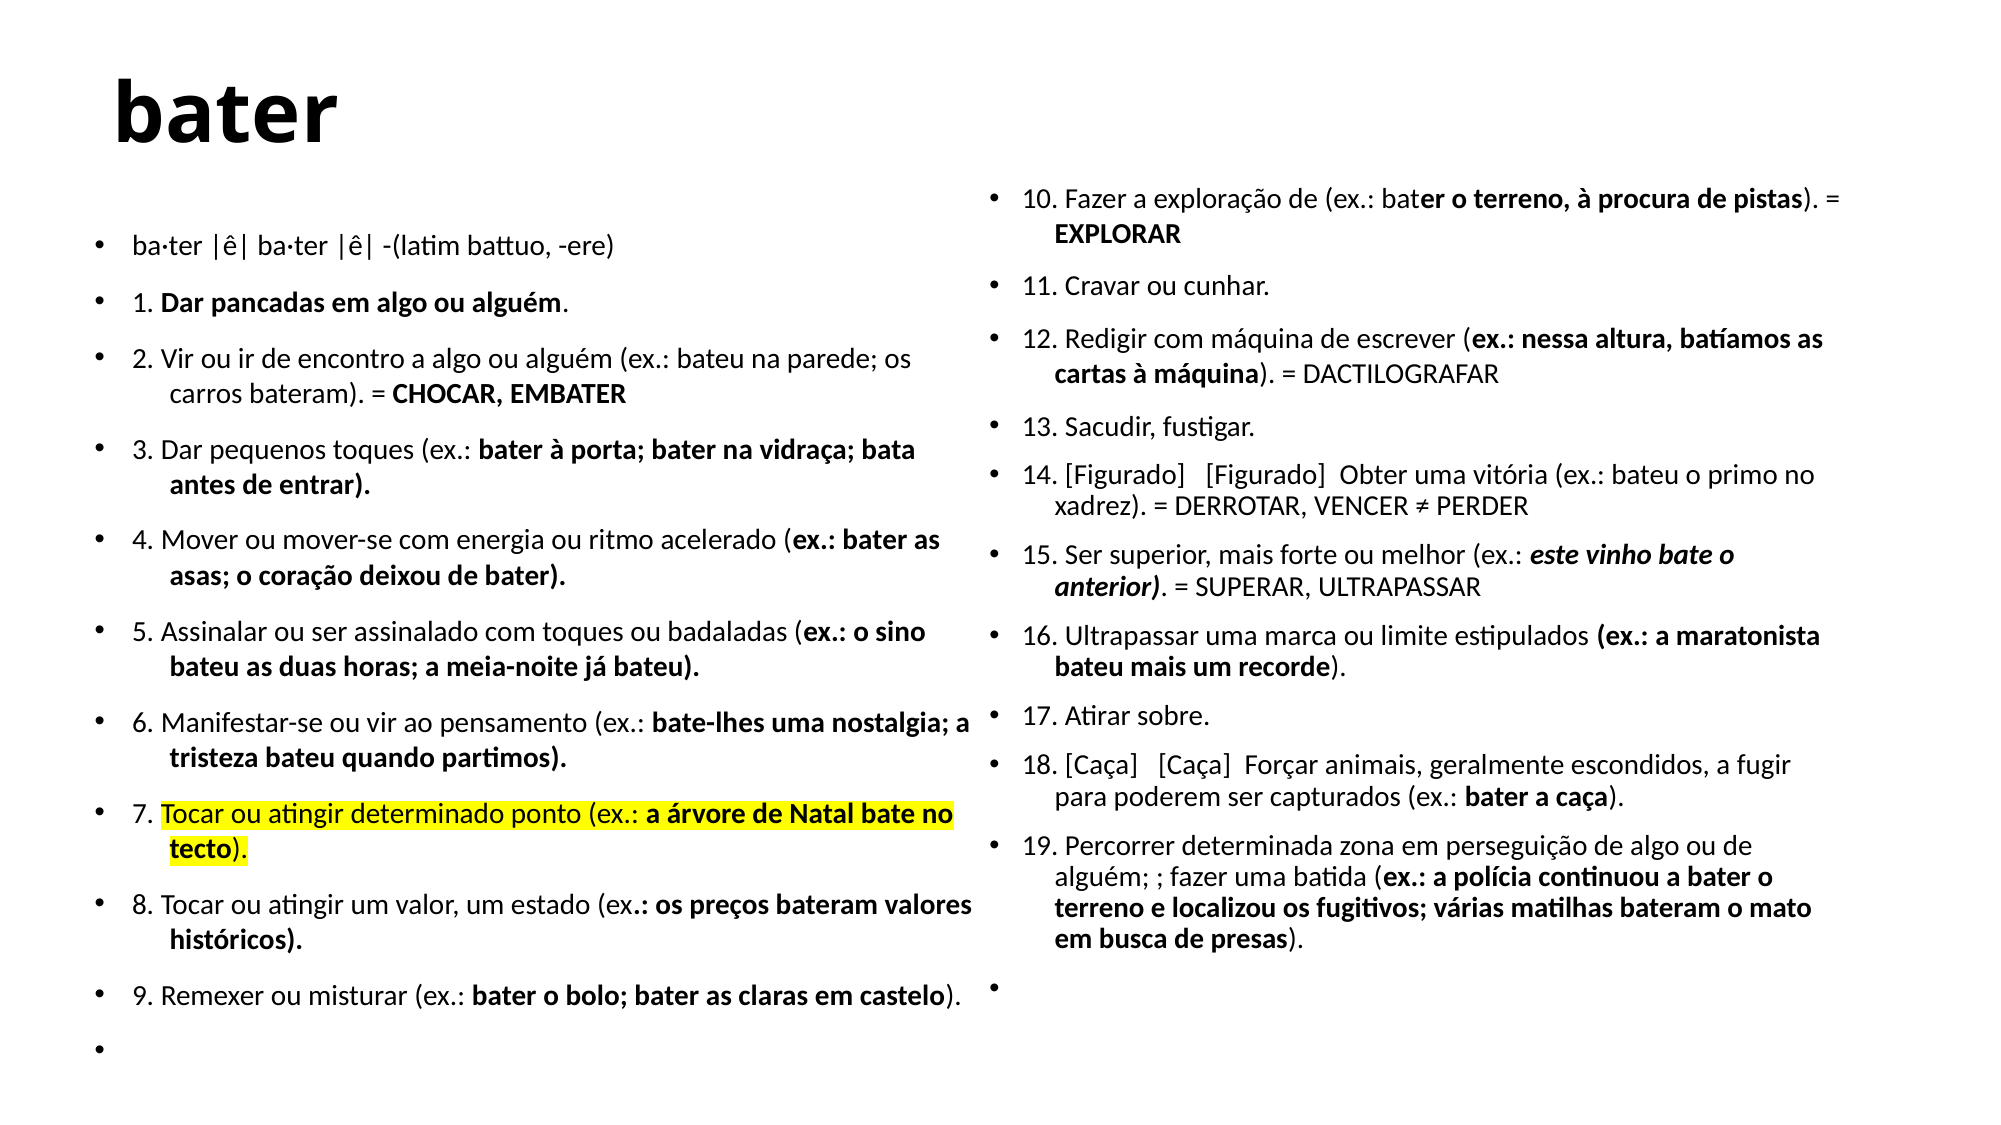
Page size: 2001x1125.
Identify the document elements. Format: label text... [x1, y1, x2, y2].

title bater [97, 59, 1863, 173]
list ba·ter |ê| ba·ter |ê| -(latim battuo, -ere) 1. Dar pancadas em algo ou alguém. 2. Vir ou ir de encontro a algo ou alguém (ex.: bateu na parede; os carros bateram). = CHOCAR, EMBATER 3. Dar pequenos toques (ex.: bater à porta; bater na vidraça; bata antes de entrar). 4. Mover ou mover-se com energia ou ritmo acelerado (ex.: bater as asas; o coração deixou de bater). 5. Assinalar ou ser assinalado com toques ou badaladas (ex.: o sino bateu as duas horas; a meia-noite já bateu). 6. Manifestar-se ou vir ao pensamento (ex.: bate-lhes uma nostalgia; a tristeza bateu quando partimos). 7. Tocar ou atingir determinado ponto (ex.: a árvore de Natal bate no tecto). 8. Tocar ou atingir um valor, um estado (ex.: os preços bateram valores históricos). 9. Remexer ou misturar (ex.: bater o bolo; bater as claras em castelo). [79, 223, 988, 1086]
list 10. Fazer a exploração de (ex.: bater o terreno, à procura de pistas). = EXPLORAR 11. Cravar ou cunhar. 12. Redigir com máquina de escrever (ex.: nessa altura, batíamos as cartas à máquina). = DACTILOGRAFAR 13. Sacudir, fustigar. 14. [Figurado] [Figurado] Obter uma vitória (ex.: bateu o primo no xadrez). = DERROTAR, VENCER ≠ PERDER 15. Ser superior, mais forte ou melhor (ex.: este vinho bate o anterior). = SUPERAR, ULTRAPASSAR 16. Ultrapassar uma marca ou limite estipulados (ex.: a maratonista bateu mais um recorde). 17. Atirar sobre. 18. [Caça] [Caça] Forçar animais, geralmente escondidos, a fugir para poderem ser capturados (ex.: bater a caça). 19. Percorrer determinada zona em perseguição de algo ou de alguém; ; fazer uma batida (ex.: a polícia continuou a bater o terreno e localizou os fugitivos; várias matilhas bateram o mato em busca de presas). [974, 172, 1863, 1014]
